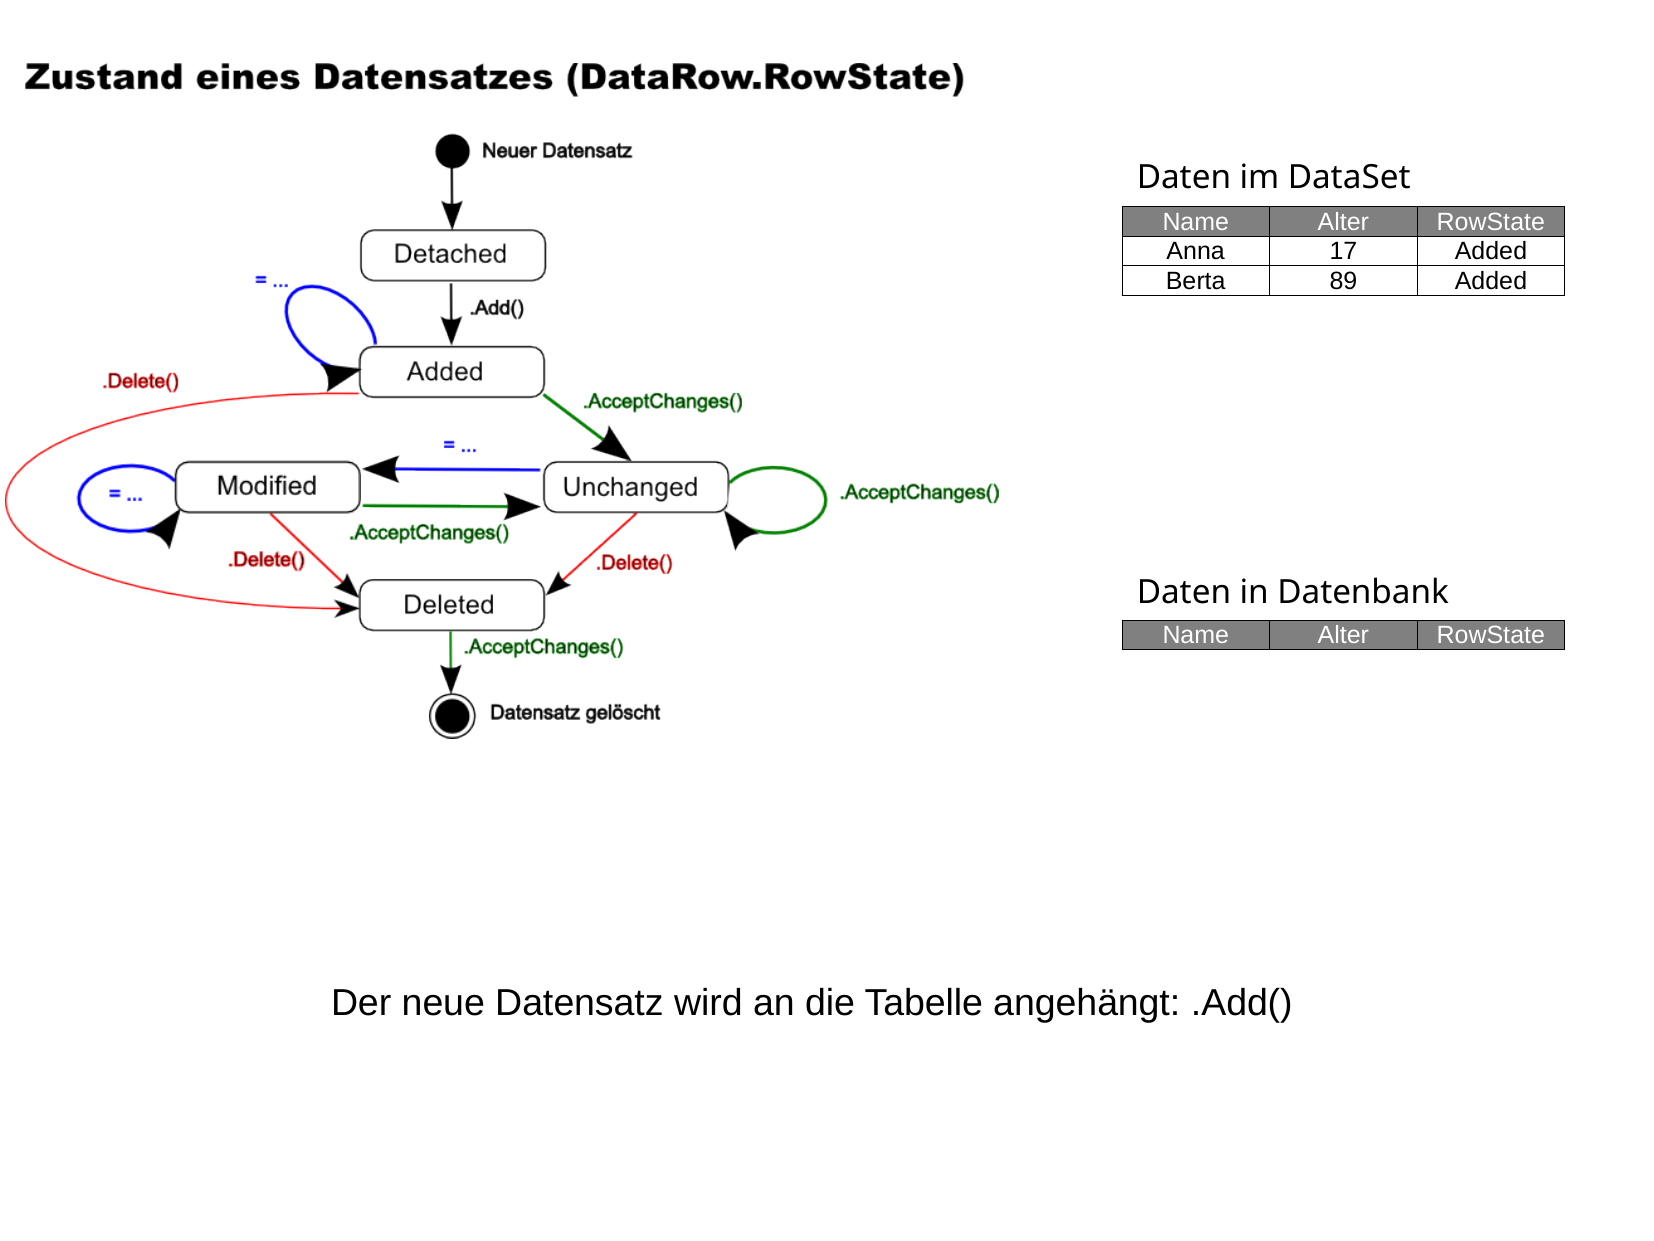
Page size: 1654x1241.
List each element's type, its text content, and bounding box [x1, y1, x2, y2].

picture [5, 63, 999, 739]
text_box Der neue Datensatz wird an die Tabelle angehängt: .Add() [59, 974, 1565, 1032]
text_box Daten im DataSet [1122, 145, 1536, 206]
text_box 89 [1269, 266, 1417, 296]
text_box RowState [1418, 206, 1565, 236]
text_box Daten in Datenbank [1122, 561, 1595, 623]
text_box Alter [1269, 620, 1418, 650]
text_box Berta [1122, 266, 1269, 296]
text_box Added [1417, 236, 1565, 266]
text_box Name [1122, 620, 1269, 650]
text_box Name [1122, 206, 1269, 236]
text_box Added [1417, 266, 1565, 296]
text_box Anna [1122, 236, 1269, 266]
text_box Alter [1269, 206, 1418, 236]
text_box RowState [1418, 620, 1565, 650]
text_box 17 [1269, 236, 1417, 266]
